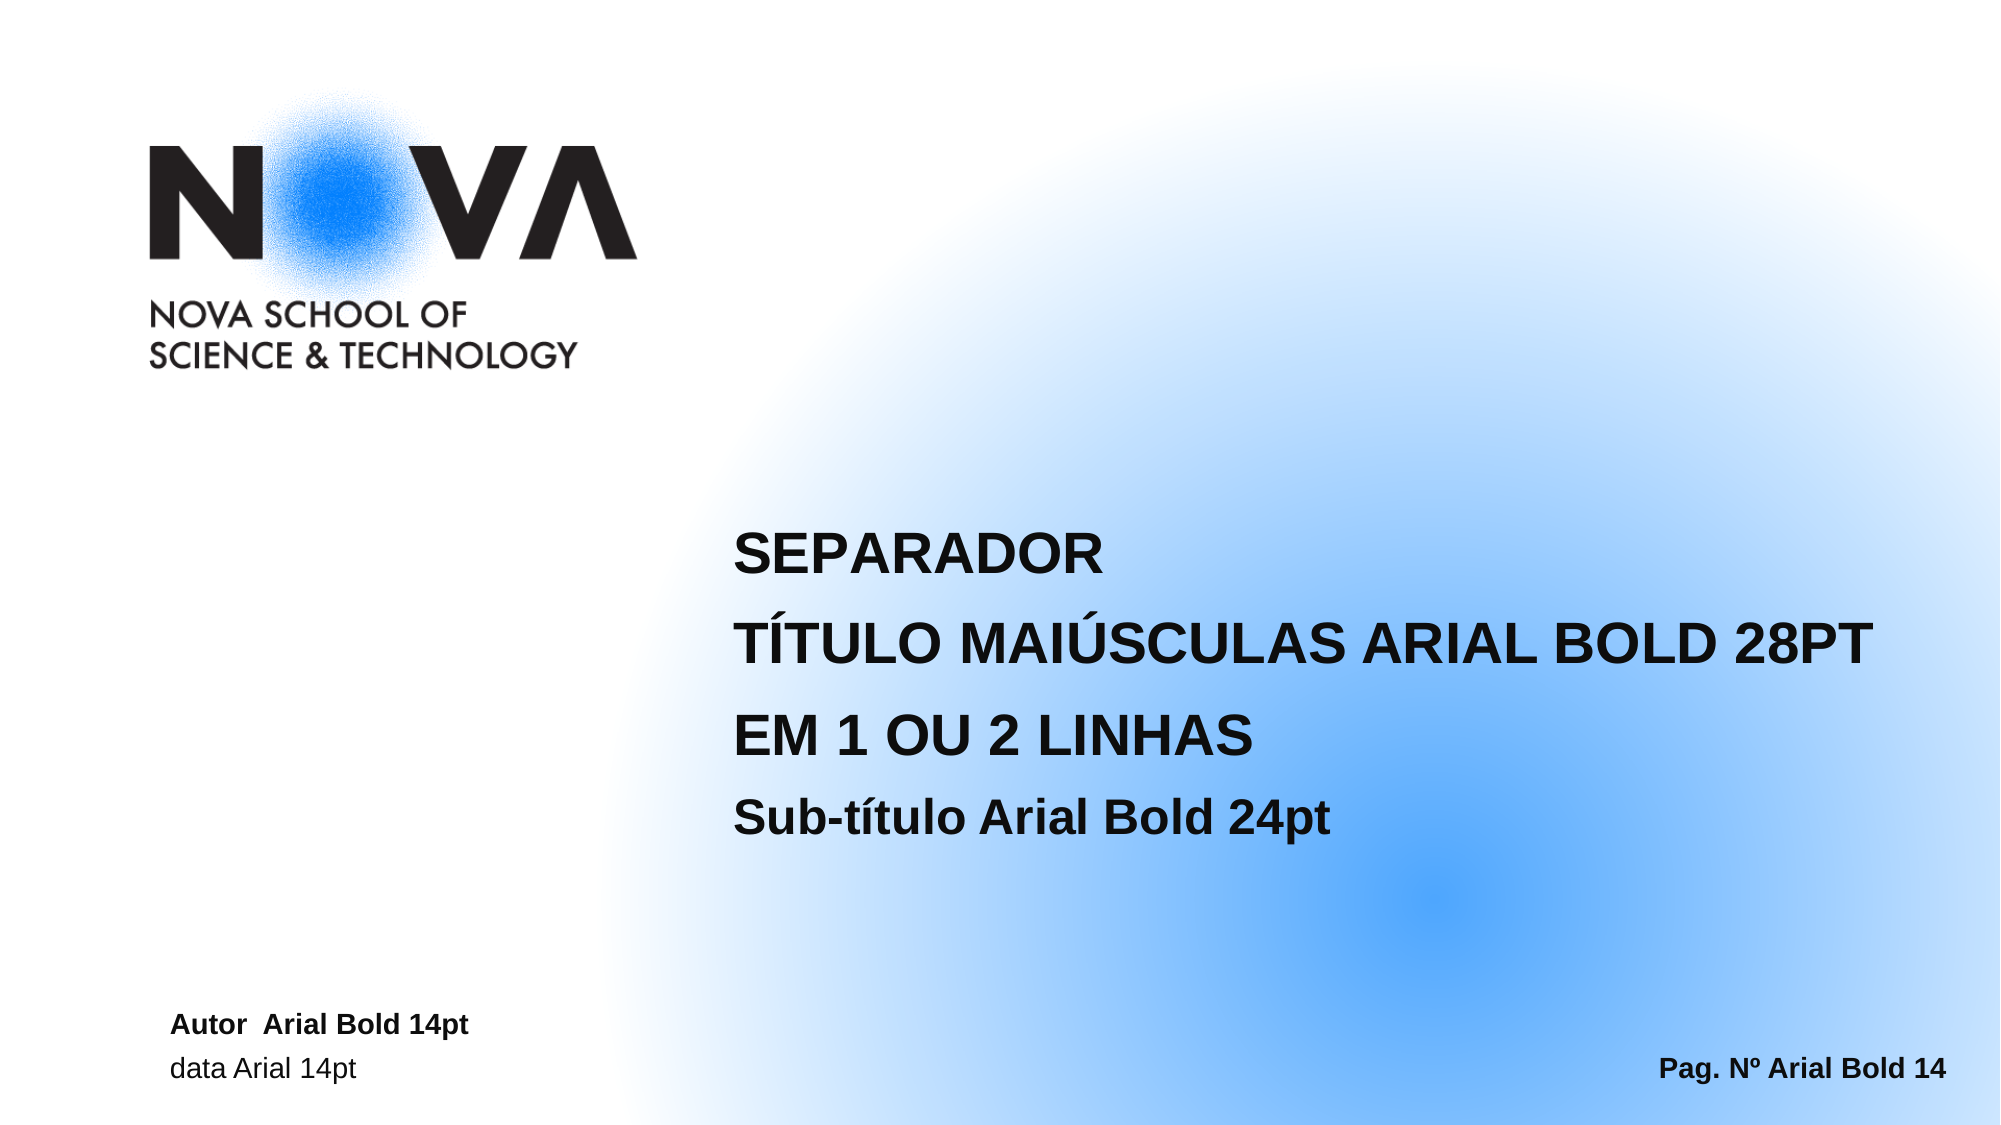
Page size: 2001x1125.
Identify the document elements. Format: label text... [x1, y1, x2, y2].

text_box Autor Arial Bold 14pt [162, 997, 479, 1048]
text_box data Arial 14pt [162, 1048, 364, 1093]
text_box SEPARADOR TÍTULO mAIÚSCULAS arial bold 28pt em 1 ou 2 linhas Sub-título Arial Bold 24pt [725, 486, 1908, 848]
text_box Pag. Nº Arial Bold 14 [1651, 1042, 1956, 1093]
picture [0, 0, 2000, 1125]
